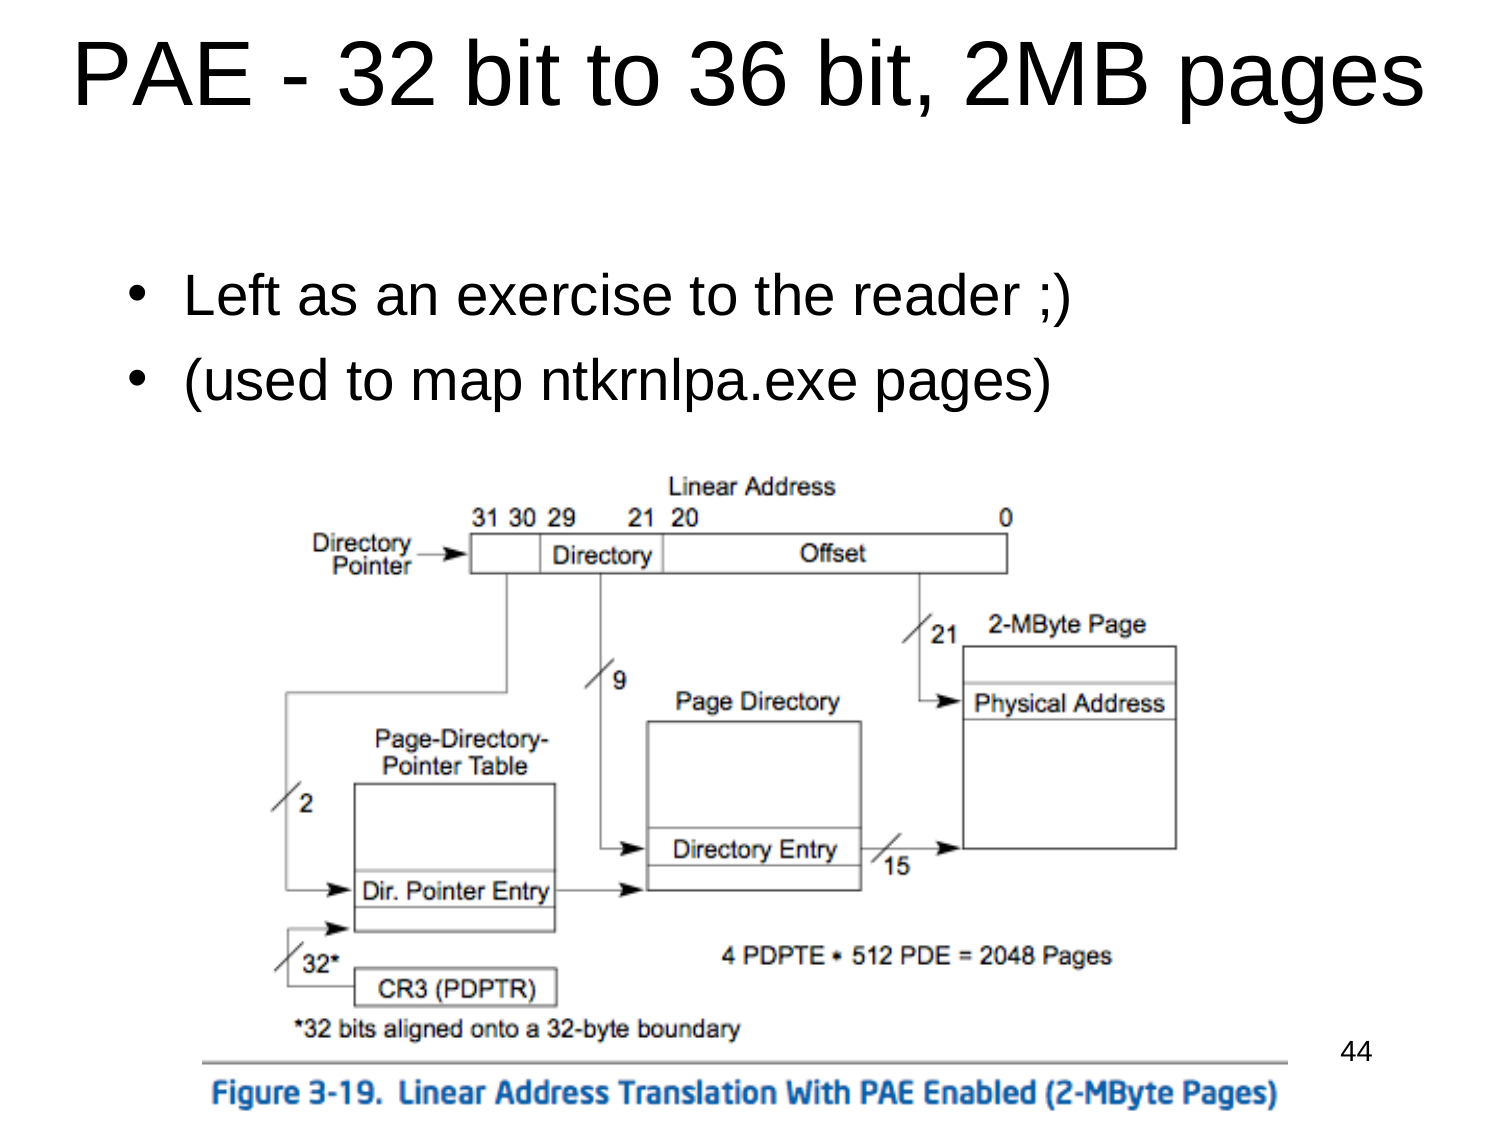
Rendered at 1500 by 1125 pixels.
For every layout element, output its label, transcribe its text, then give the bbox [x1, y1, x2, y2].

list Left as an exercise to the reader ;) (used to map ntkrnlpa.exe pages) [112, 249, 1388, 926]
title PAE - 32 bit to 36 bit, 2MB pages [0, 0, 1500, 163]
picture [202, 452, 1288, 1113]
text_box <number> [1288, 1025, 1388, 1101]
